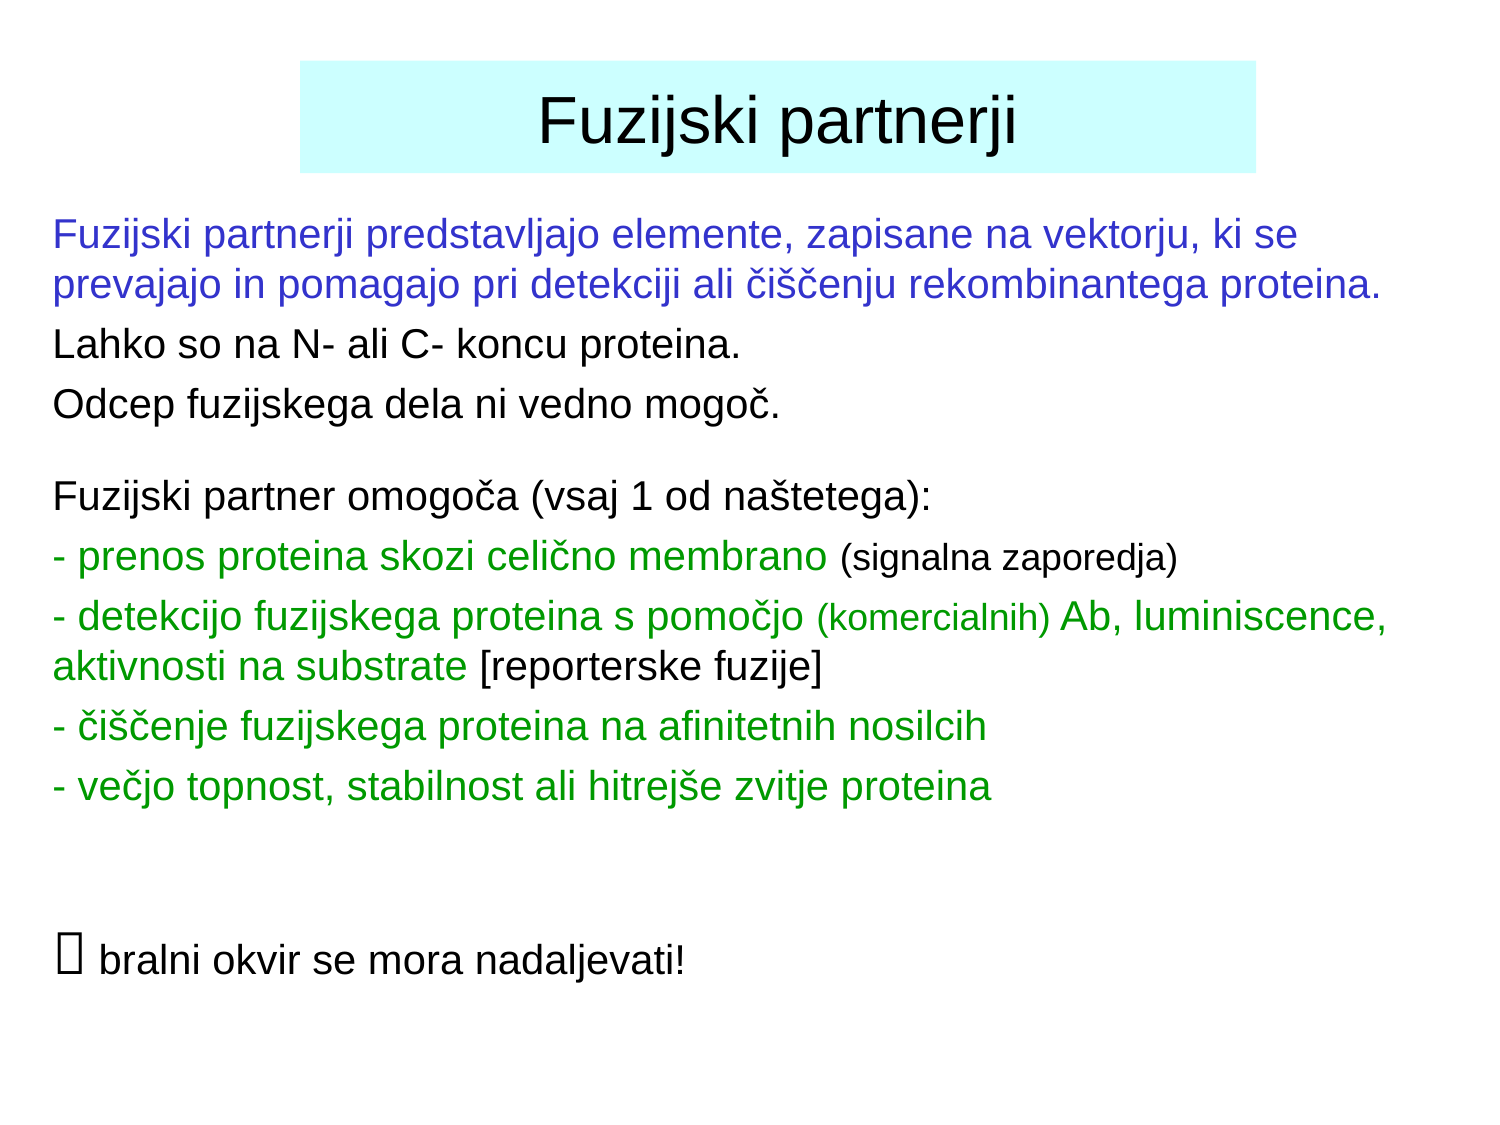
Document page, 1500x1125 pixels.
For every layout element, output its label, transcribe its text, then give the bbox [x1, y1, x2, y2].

text_box Fuzijski partnerji predstavljajo elemente, zapisane na vektorju, ki se prevajajo in pomagajo pri detekciji ali čiščenju rekombinantega proteina. Lahko so na N- ali C- koncu proteina. Odcep fuzijskega dela ni vedno mogoč. Fuzijski partner omogoča (vsaj 1 od naštetega): - prenos proteina skozi celično membrano (signalna zaporedja) - detekcijo fuzijskega proteina s pomočjo (komercialnih) Ab, luminiscence, aktivnosti na substrate [reporterske fuzije] - čiščenje fuzijskega proteina na afinitetnih nosilcih - večjo topnost, stabilnost ali hitrejše zvitje proteina  bralni okvir se mora nadaljevati! [37, 199, 1463, 1048]
text_box Fuzijski partnerji [300, 60, 1257, 174]
